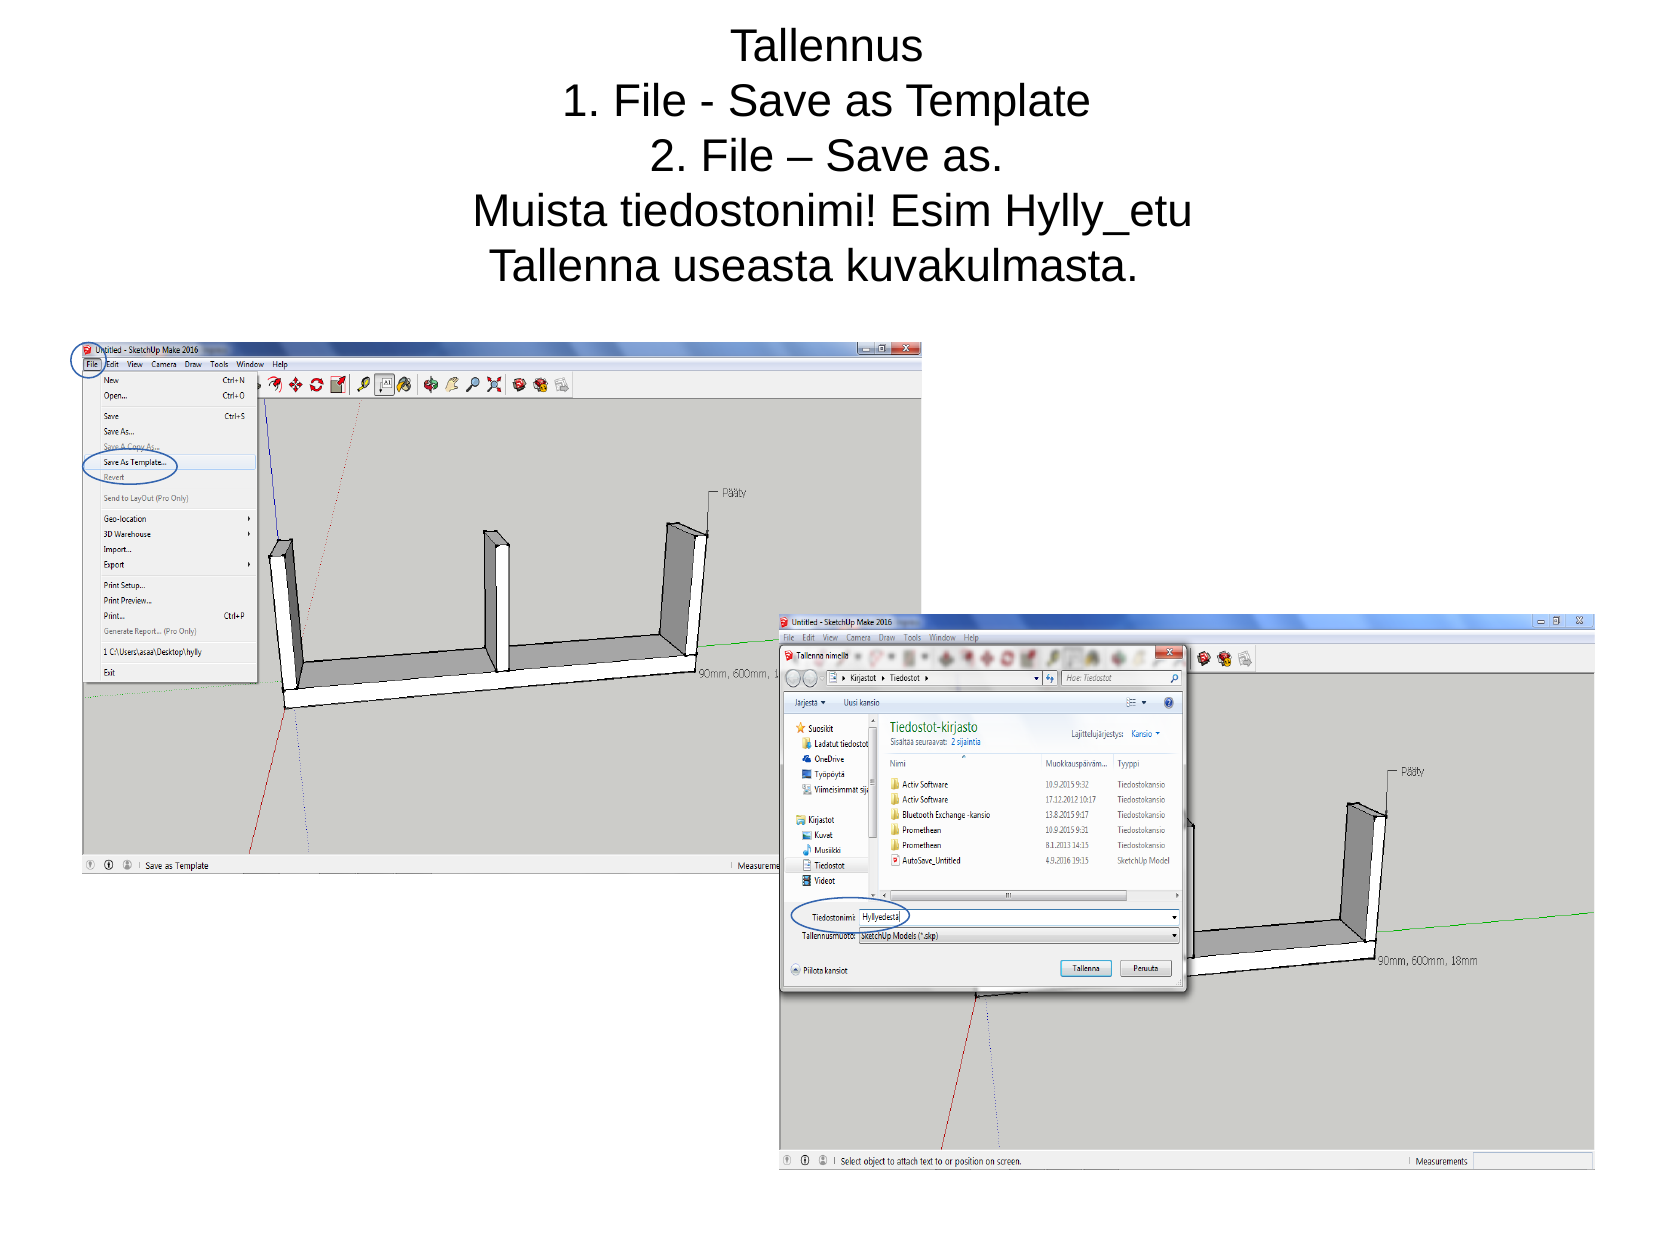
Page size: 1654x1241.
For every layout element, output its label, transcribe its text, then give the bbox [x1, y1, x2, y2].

picture [84, 450, 176, 483]
picture [82, 344, 105, 377]
text_box Tallennus 1. File - Save as Template 2. File – Save as. Muista tiedostonimi! Esim Hylly_etu Tallenna useasta kuvakulmasta. [82, 18, 1571, 288]
picture [82, 342, 1595, 1170]
